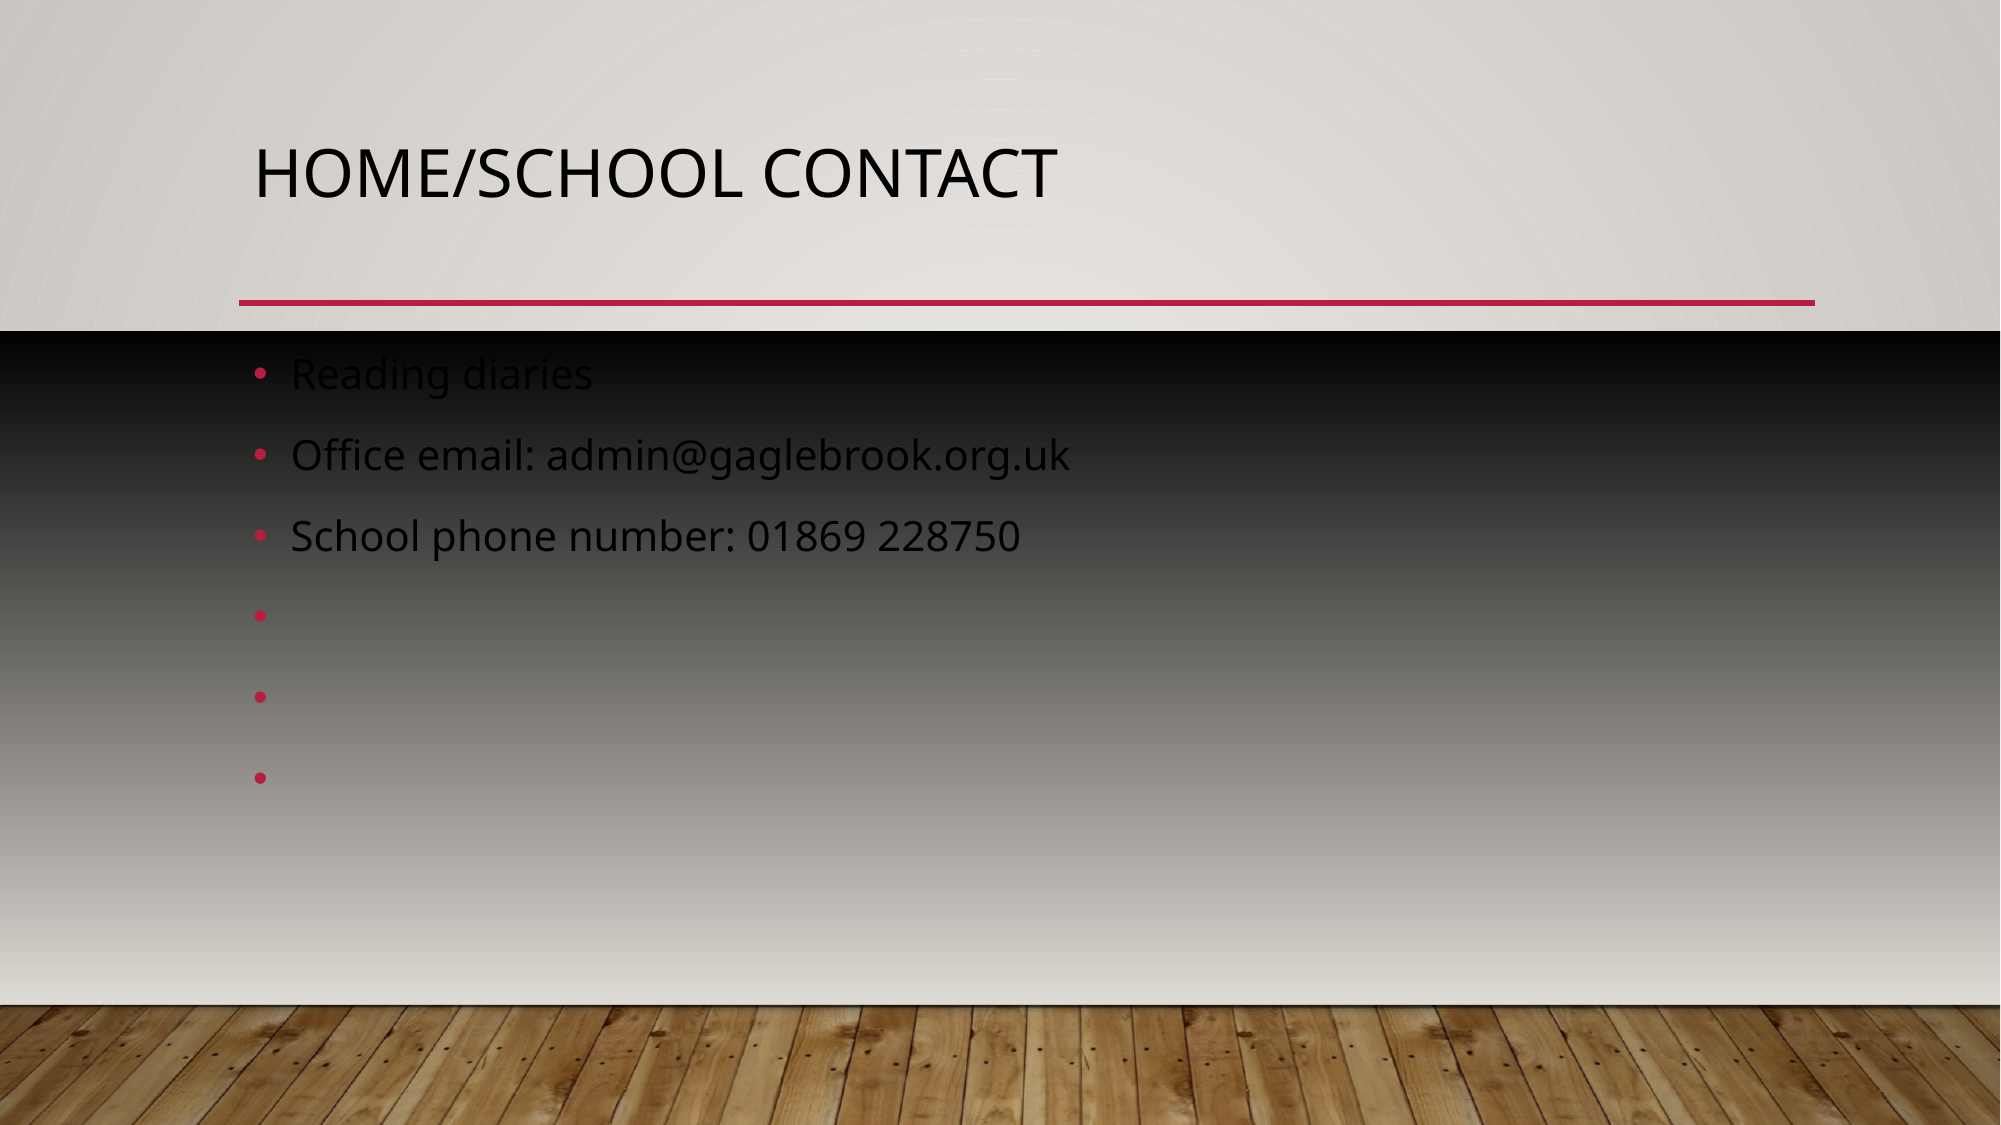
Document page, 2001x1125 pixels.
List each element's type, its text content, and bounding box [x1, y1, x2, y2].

list Reading diaries Office email: admin@gaglebrook.org.uk School phone number: 01869 228750 [238, 330, 1814, 897]
title Home/School contact [238, 131, 1814, 305]
